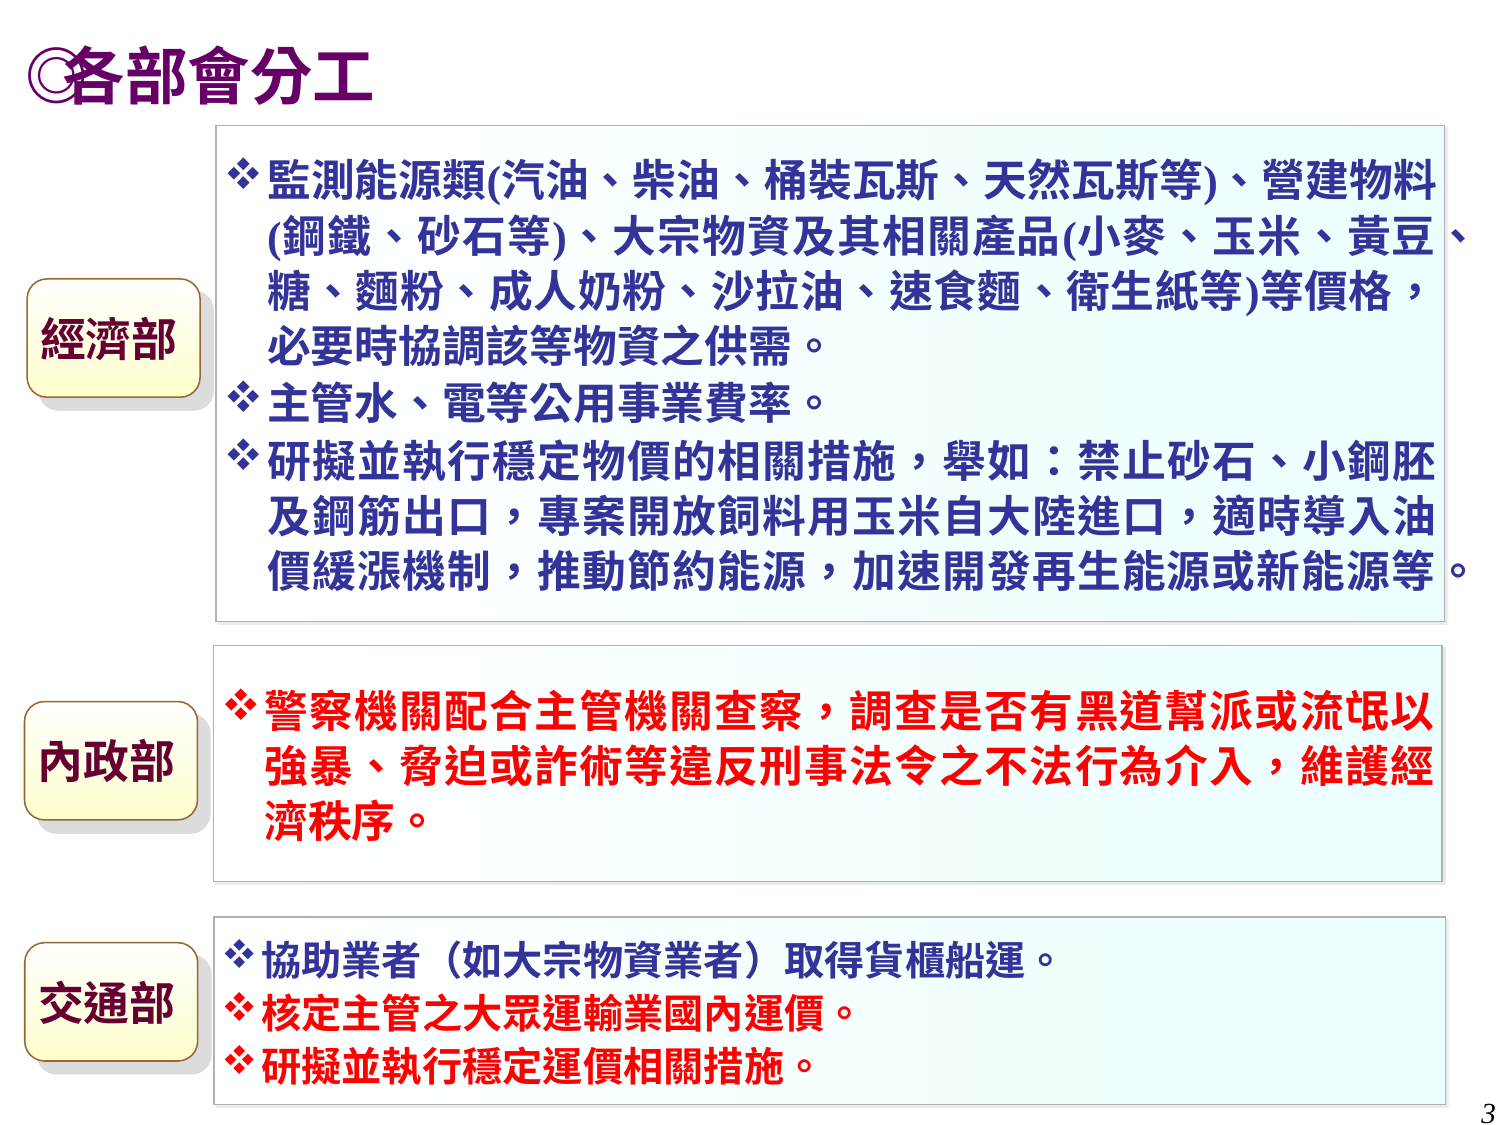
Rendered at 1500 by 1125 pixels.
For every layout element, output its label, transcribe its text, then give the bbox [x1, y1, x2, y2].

text_box 監測能源類(汽油、柴油、桶裝瓦斯、天然瓦斯等)、營建物料(鋼鐵、砂石等)、大宗物資及其相關產品(小麥、玉米、黃豆、糖、麵粉、成人奶粉、沙拉油、速食麵、衛生紙等)等價格，必要時協調該等物資之供需。 主管水、電等公用事業費率。 研擬並執行穩定物價的相關措施，舉如：禁止砂石、小鋼胚及鋼筋出口，專案開放飼料用玉米自大陸進口，適時導入油價緩漲機制，推動節約能源，加速開發再生能源或新能源等。 [216, 125, 1445, 622]
text_box 警察機關配合主管機關查察，調查是否有黑道幫派或流氓以強暴、脅迫或詐術等違反刑事法令之不法行為介入，維護經濟秩序。 [213, 645, 1443, 882]
text_box <編號> [1153, 1079, 1500, 1125]
text_box 協助業者（如大宗物資業者）取得貨櫃船運。 核定主管之大眾運輸業國內運價。 研擬並執行穩定運價相關措施。 [213, 916, 1446, 1105]
text_box 內政部 [24, 701, 198, 820]
text_box 交通部 [24, 942, 198, 1061]
text_box 經濟部 [27, 278, 201, 398]
text_box ◎各部會分工 [17, 18, 1306, 128]
